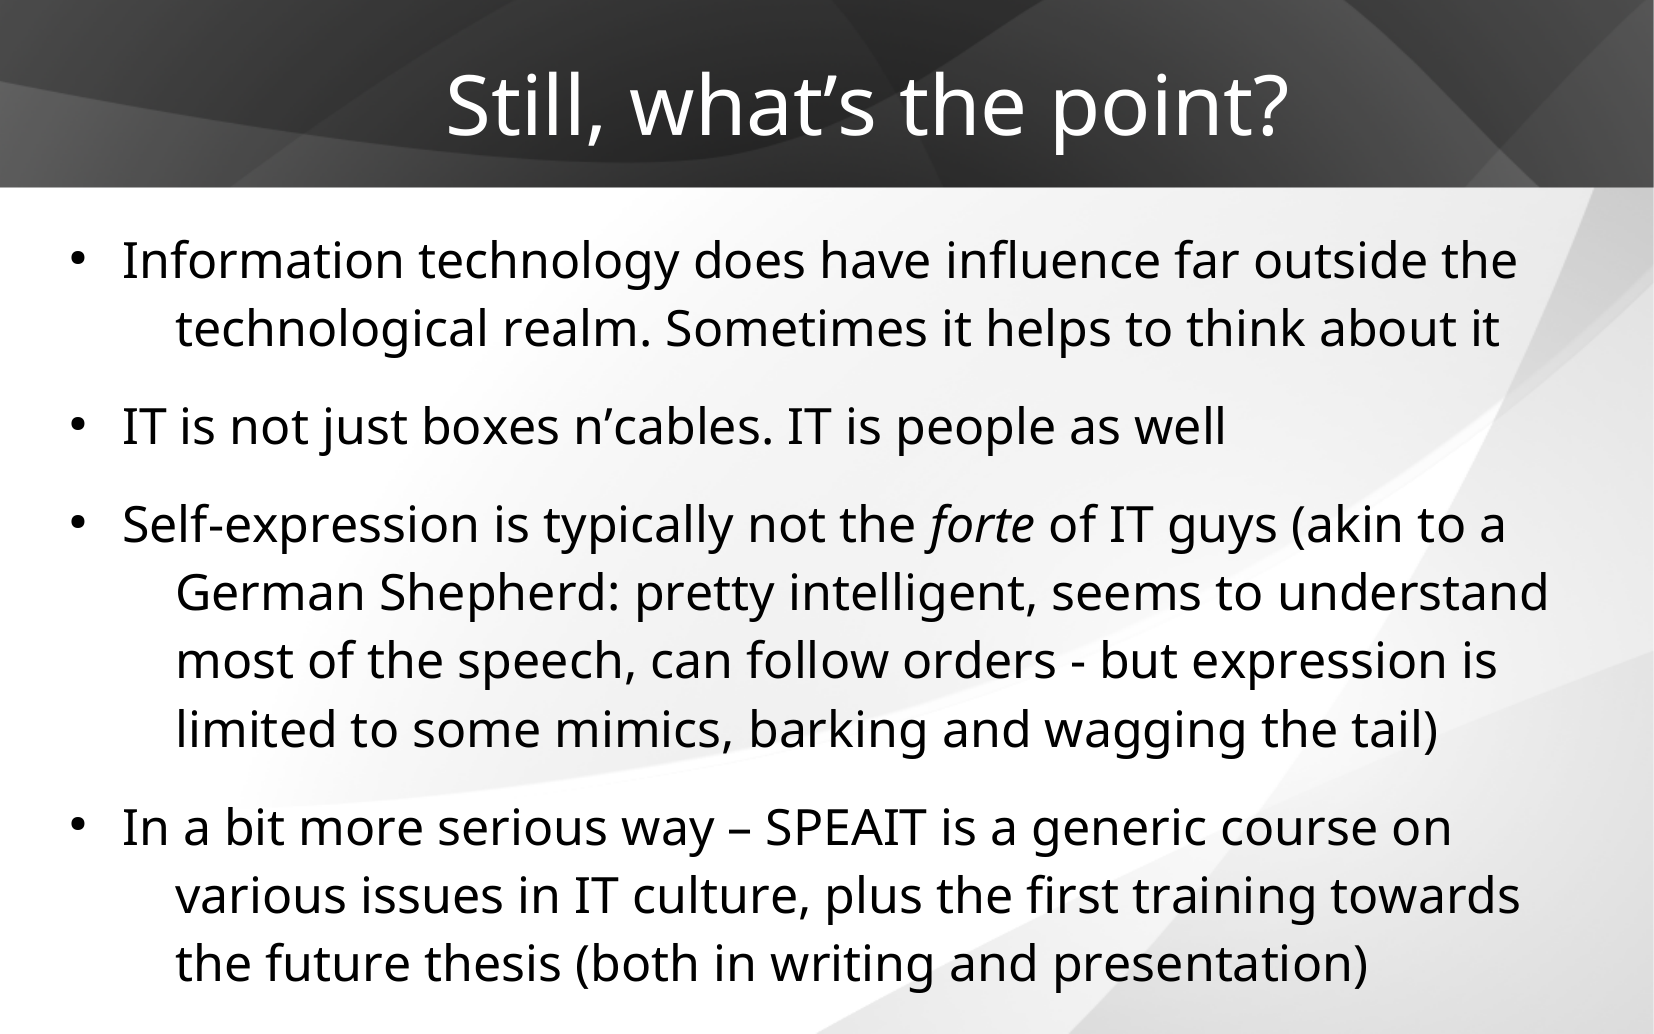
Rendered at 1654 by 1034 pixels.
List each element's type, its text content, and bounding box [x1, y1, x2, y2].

title Still, what’s the point? [124, 0, 1613, 208]
list Information technology does have influence far outside the technological realm. Sometimes it helps to think about it IT is not just boxes n’cables. IT is people as well Self-expression is typically not the forte of IT guys (akin to a German Shepherd: pretty intelligent, seems to understand most of the speech, can follow orders - but expression is limited to some mimics, barking and wagging the tail) In a bit more serious way – SPEAIT is a generic course on various issues in IT culture, plus the first training towards the future thesis (both in writing and presentation) [33, 225, 1613, 1034]
picture [0, 0, 1654, 1034]
